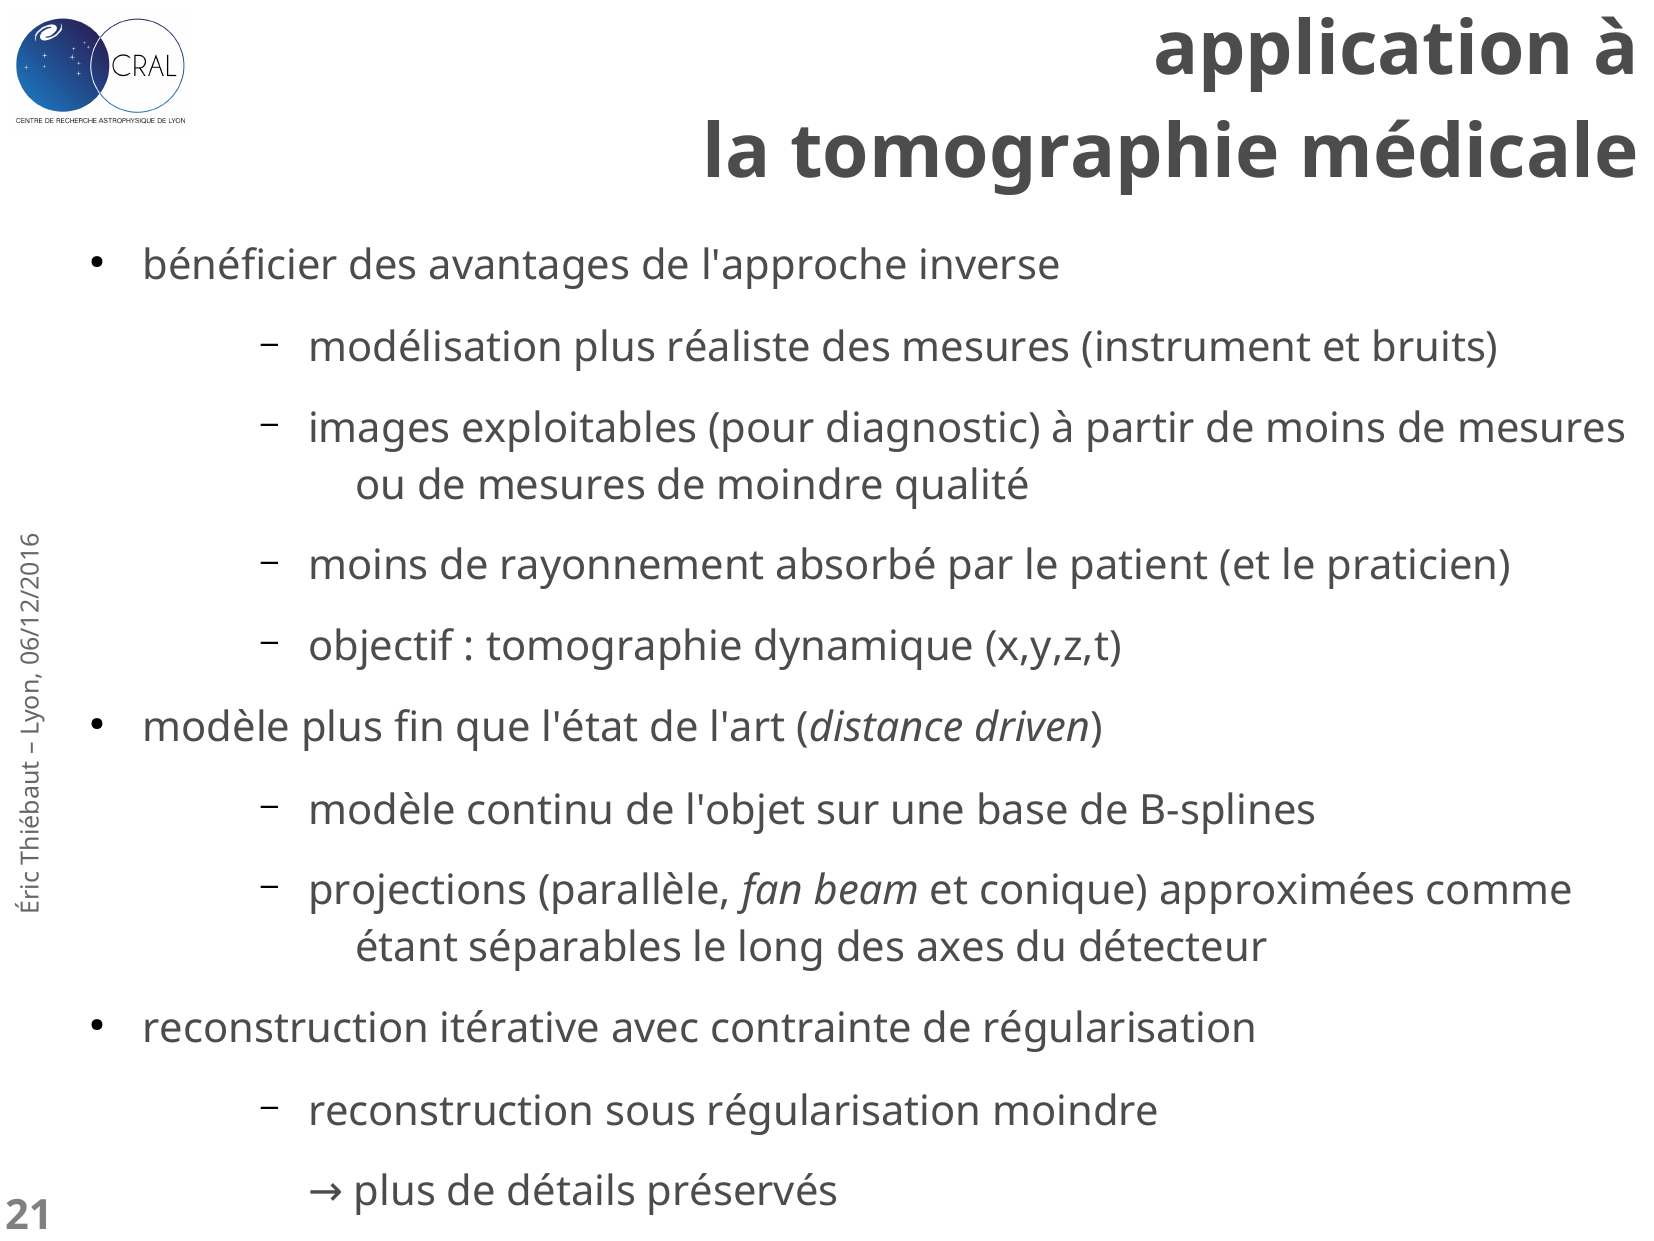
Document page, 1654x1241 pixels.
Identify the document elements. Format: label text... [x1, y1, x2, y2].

title application à la tomographie médicale [284, 0, 1640, 194]
list bénéficier des avantages de l'approche inverse modélisation plus réaliste des mesures (instrument et bruits) images exploitables (pour diagnostic) à partir de moins de mesures ou de mesures de moindre qualité moins de rayonnement absorbé par le patient (et le praticien) objectif : tomographie dynamique (x,y,z,t) modèle plus fin que l'état de l'art (distance driven) modèle continu de l'objet sur une base de B-splines projections (parallèle, fan beam et conique) approximées comme étant séparables le long des axes du détecteur reconstruction itérative avec contrainte de régularisation reconstruction sous régularisation moindre → plus de détails préservés [71, 234, 1630, 1219]
picture [11, 11, 190, 130]
